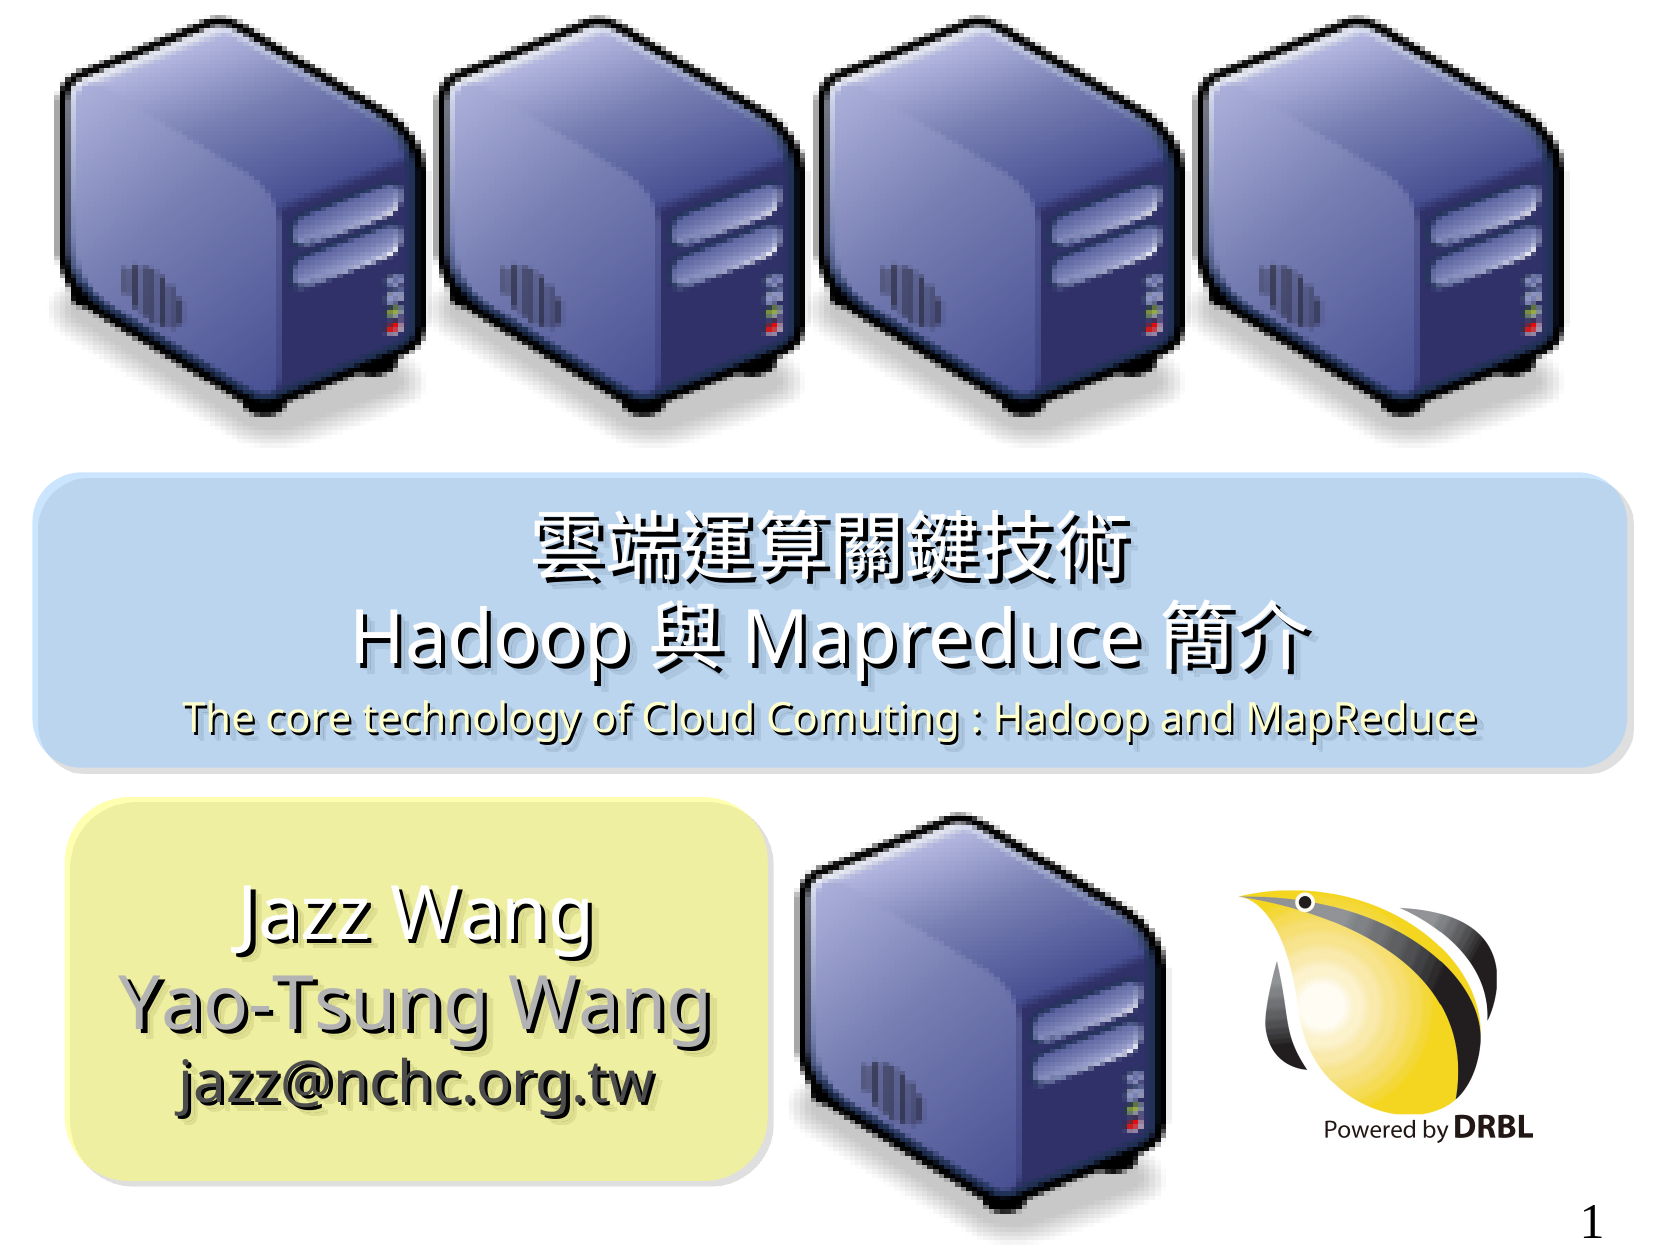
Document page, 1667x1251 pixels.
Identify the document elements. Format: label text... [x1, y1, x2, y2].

picture [1224, 874, 1548, 1152]
text_box Jazz Wang Yao-Tsung Wang jazz@nchc.org.tw [64, 797, 767, 1182]
picture [767, 800, 1211, 1249]
text_box 雲端運算關鍵技術 Hadoop與Mapreduce簡介 The core technology of Cloud Comuting : Hadoop and MapReduce [32, 472, 1628, 768]
picture [27, 2, 1609, 502]
